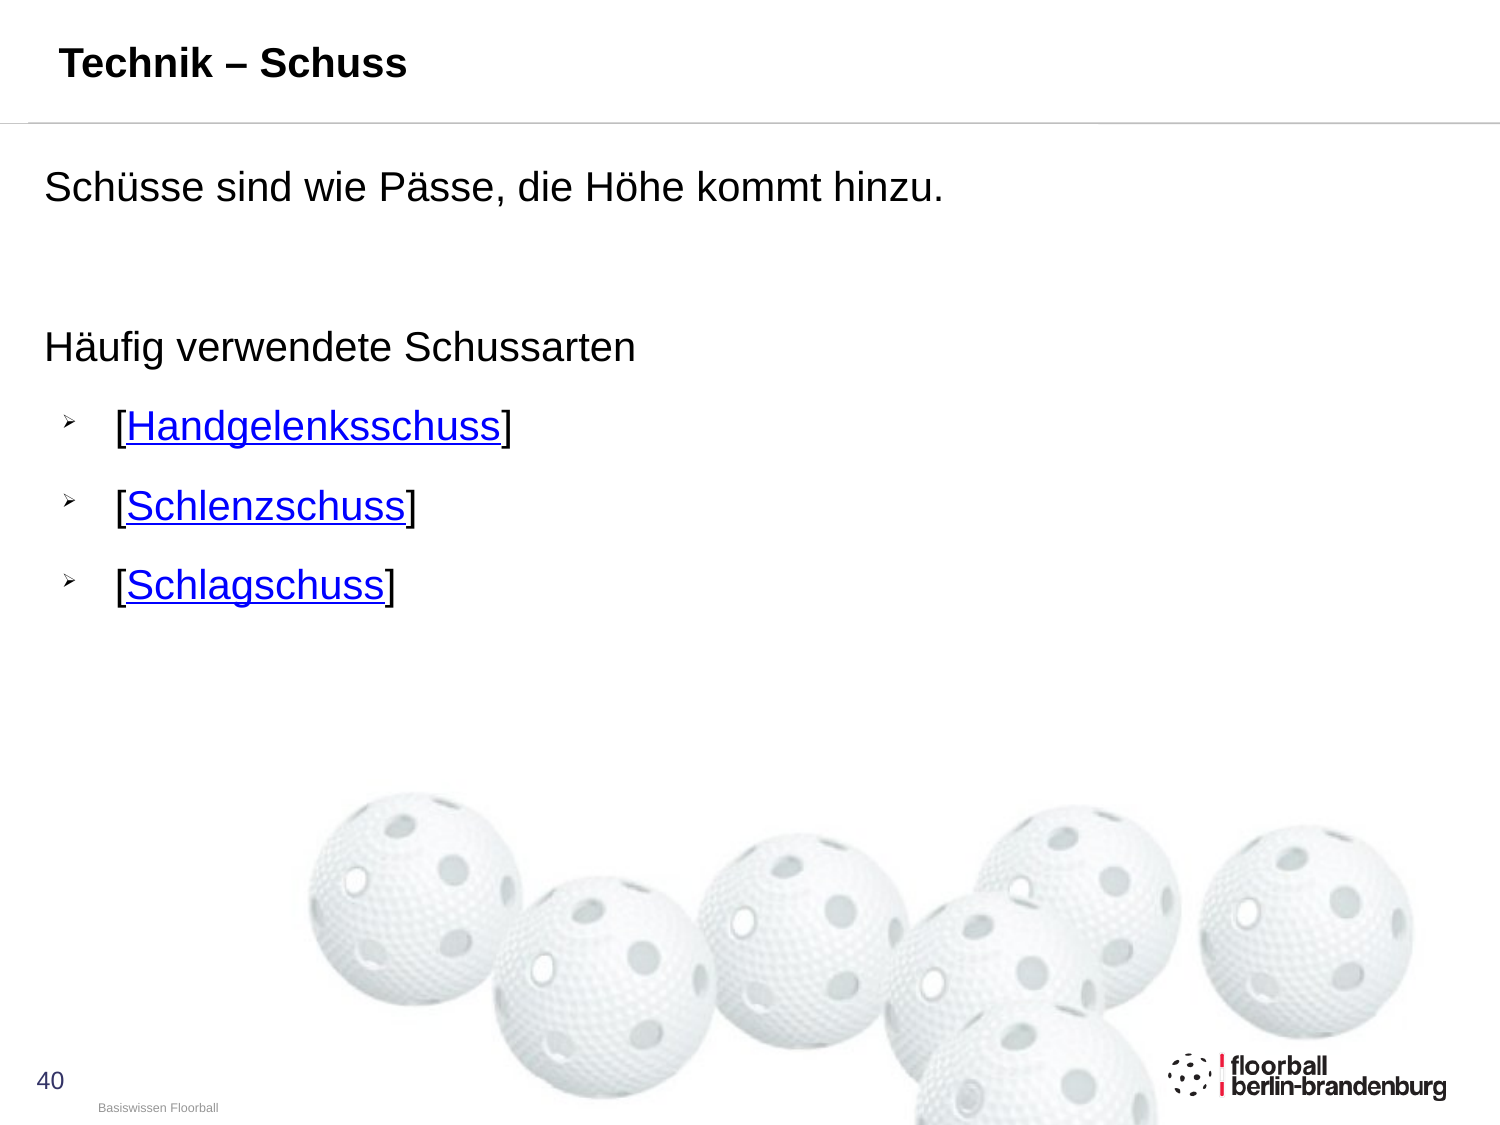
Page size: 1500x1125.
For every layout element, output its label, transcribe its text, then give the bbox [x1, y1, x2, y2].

text_box Technik – Schuss [43, 28, 1466, 94]
picture [242, 355, 1483, 1125]
text_box Schüsse sind wie Pässe, die Höhe kommt hinzu. Häufig verwendete Schussarten [Handgelenksschuss] [Schlenzschuss] [Schlagschuss] [29, 152, 1466, 1013]
